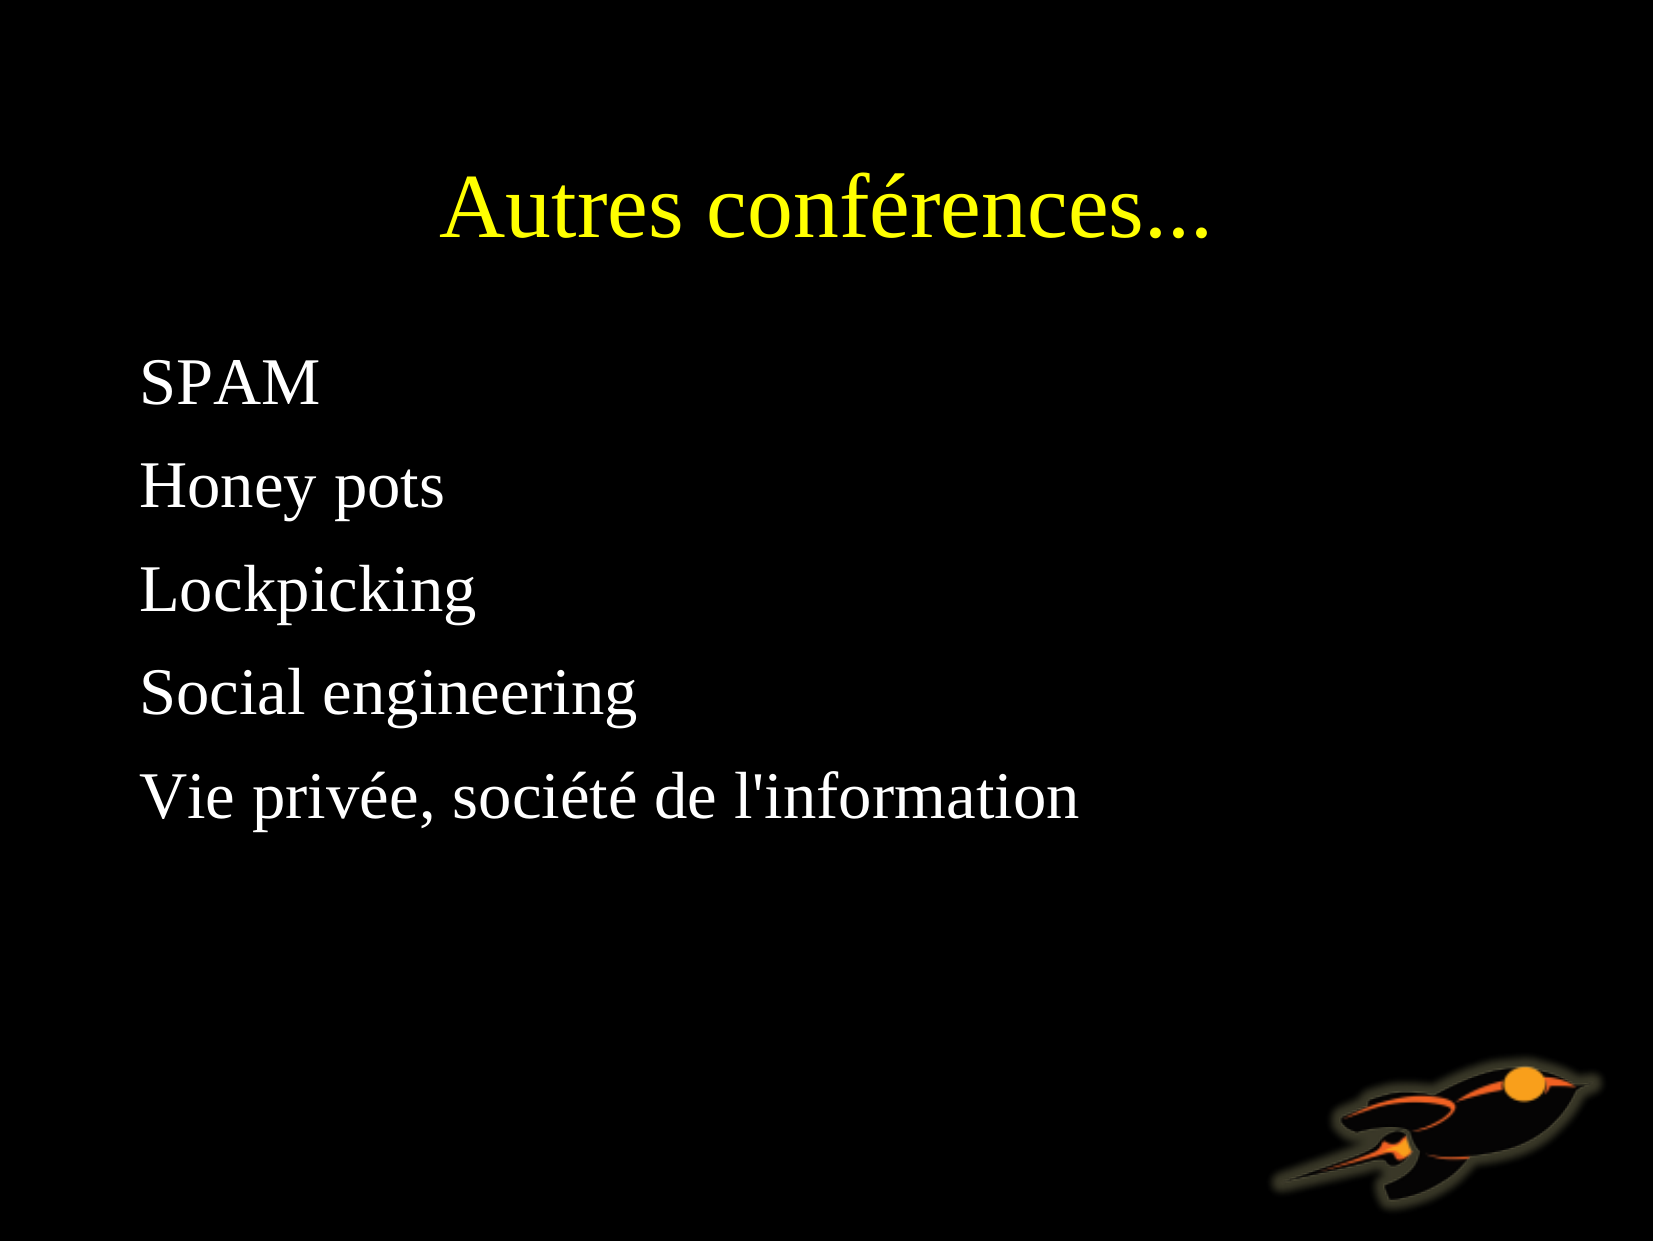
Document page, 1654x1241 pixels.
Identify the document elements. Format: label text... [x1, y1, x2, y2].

list SPAM Honey pots Lockpicking Social engineering Vie privée, société de l'information [121, 344, 1533, 1127]
title Autres conférences... [121, 102, 1533, 311]
picture [1219, 1032, 1653, 1241]
